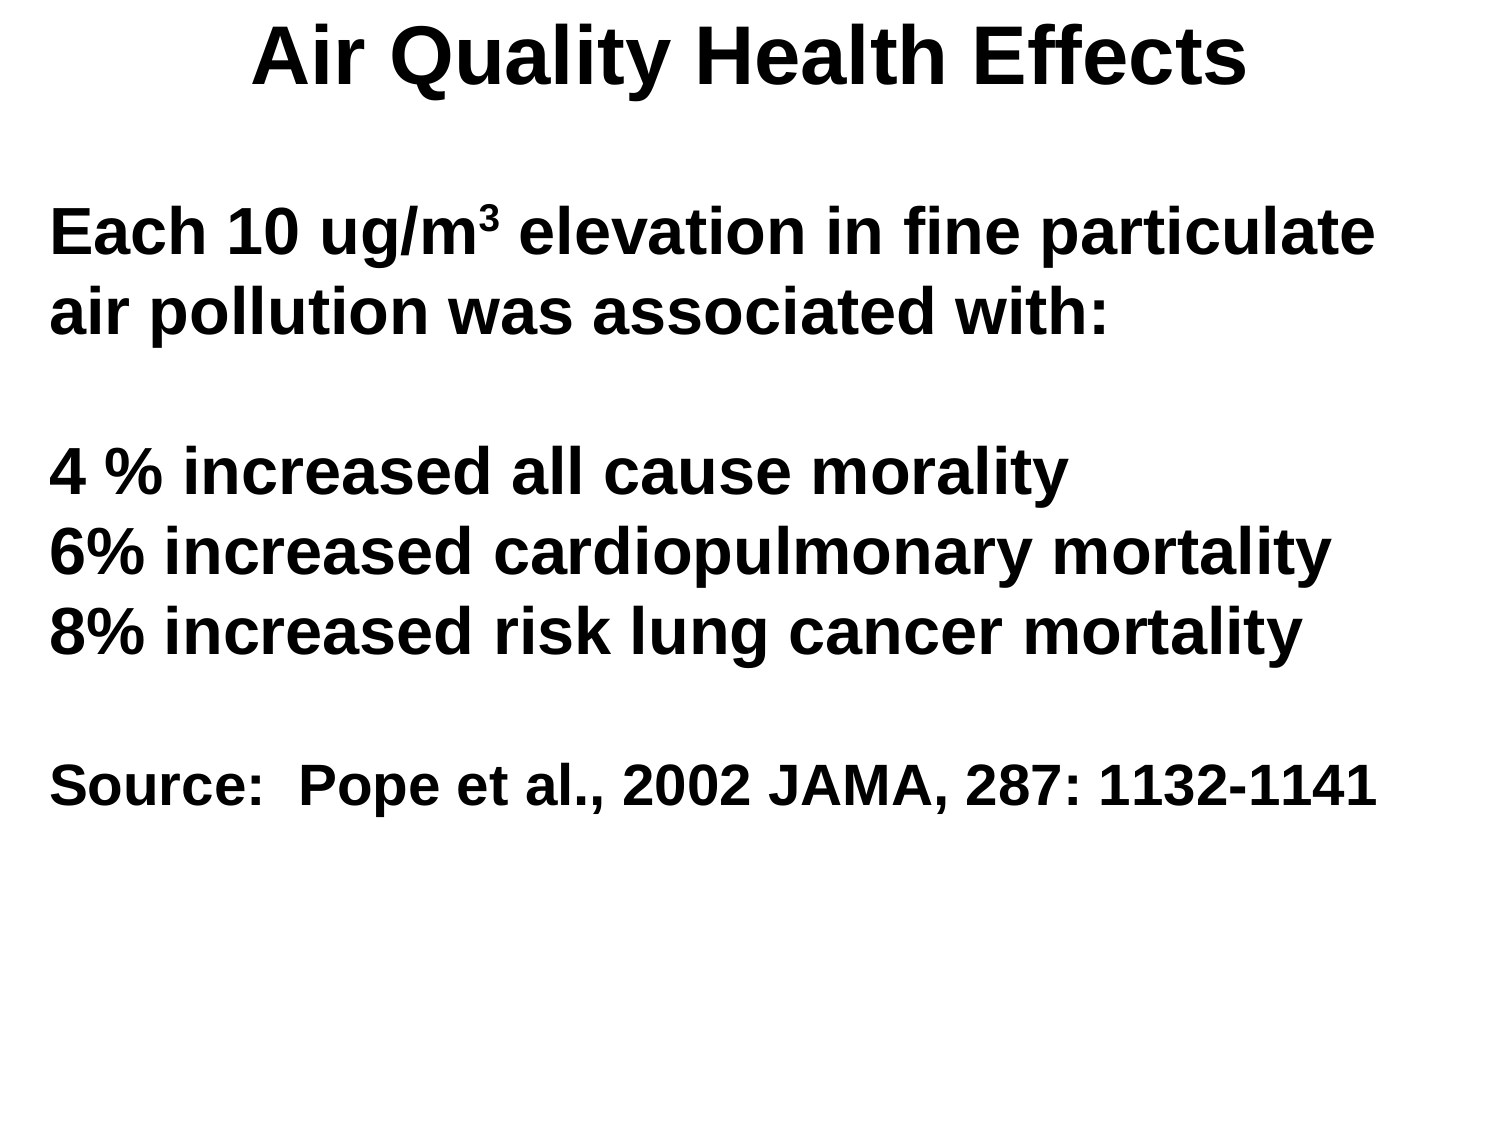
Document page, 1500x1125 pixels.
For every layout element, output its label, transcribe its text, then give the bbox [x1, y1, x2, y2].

text_box Air Quality Health Effects [0, 9, 1500, 104]
text_box Each 10 ug/m3 elevation in fine particulate air pollution was associated with: 4 % increased all cause morality 6% increased cardiopulmonary mortality 8% increased risk lung cancer mortality Source: Pope et al., 2002 JAMA, 287: 1132-1141 [34, 180, 1478, 677]
